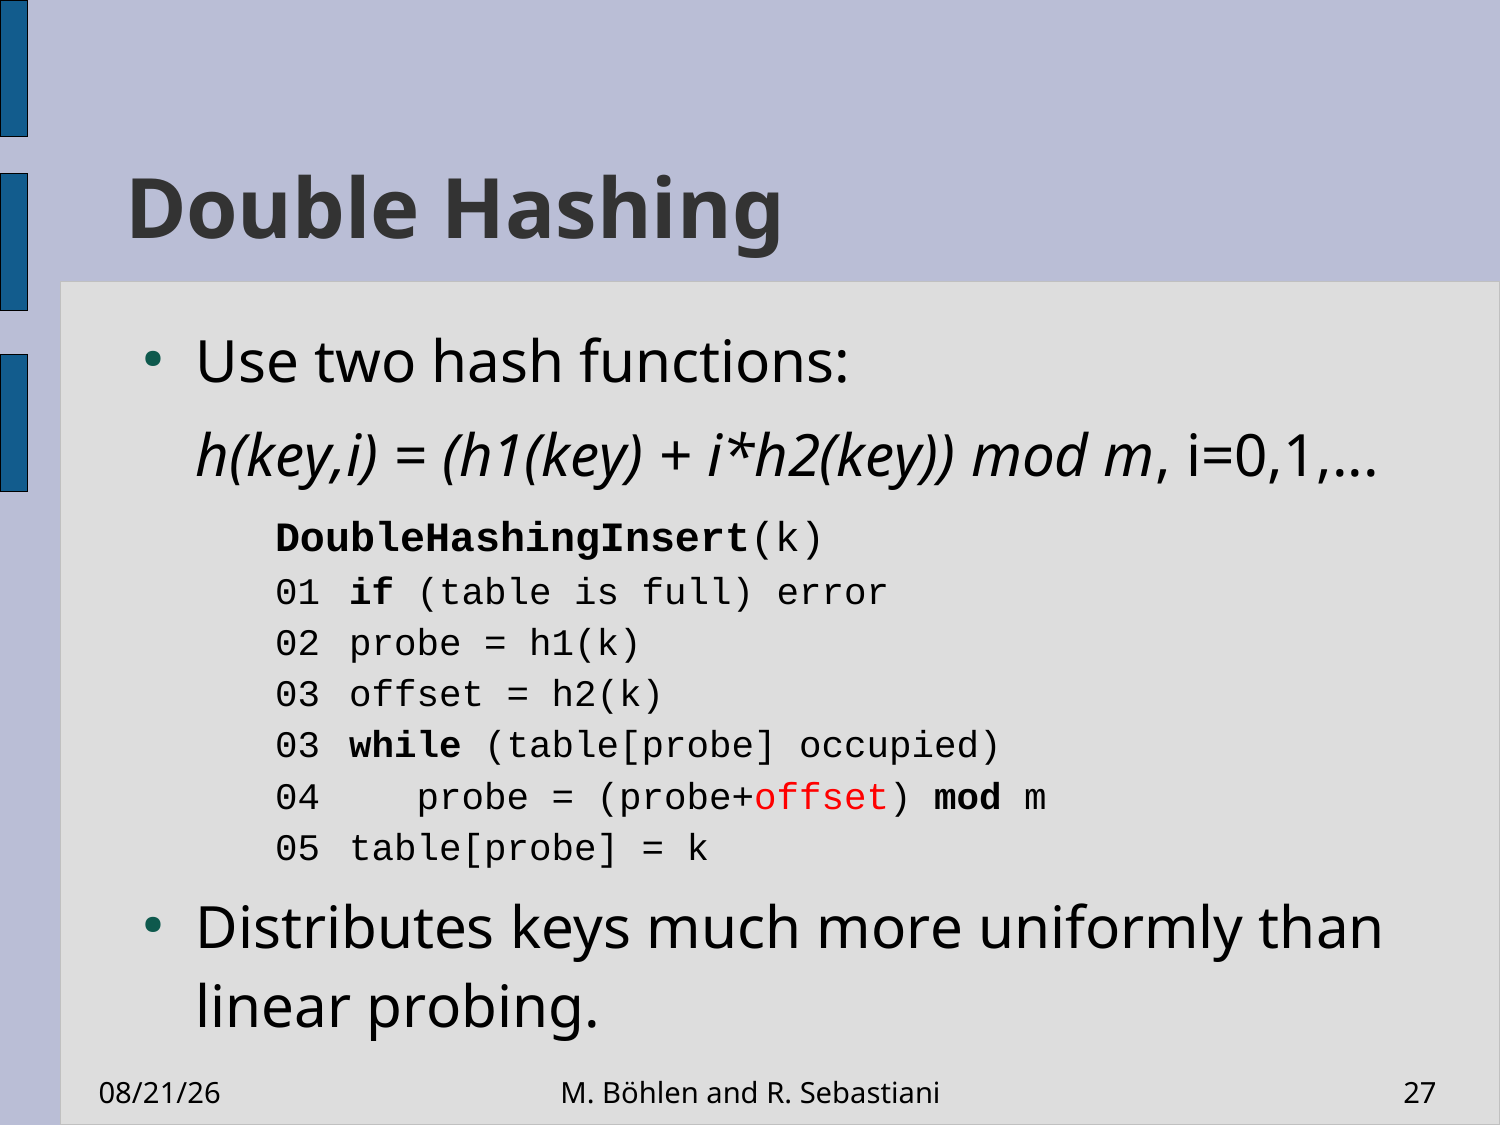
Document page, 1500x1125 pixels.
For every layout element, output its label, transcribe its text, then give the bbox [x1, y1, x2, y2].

title Double Hashing [110, 67, 1392, 271]
list Use two hash functions: h(key,i) = (h1(key) + i*h2(key)) mod m, i=0,1,... DoubleHashingInsert(k) 01 if (table is full) error 02 probe = h1(k) 03 offset = h2(k) 03 while (table[probe] occupied) 04 probe = (probe+offset) mod m 05 table[probe] = k Distributes keys much more uniformly than linear probing. [110, 312, 1446, 1125]
